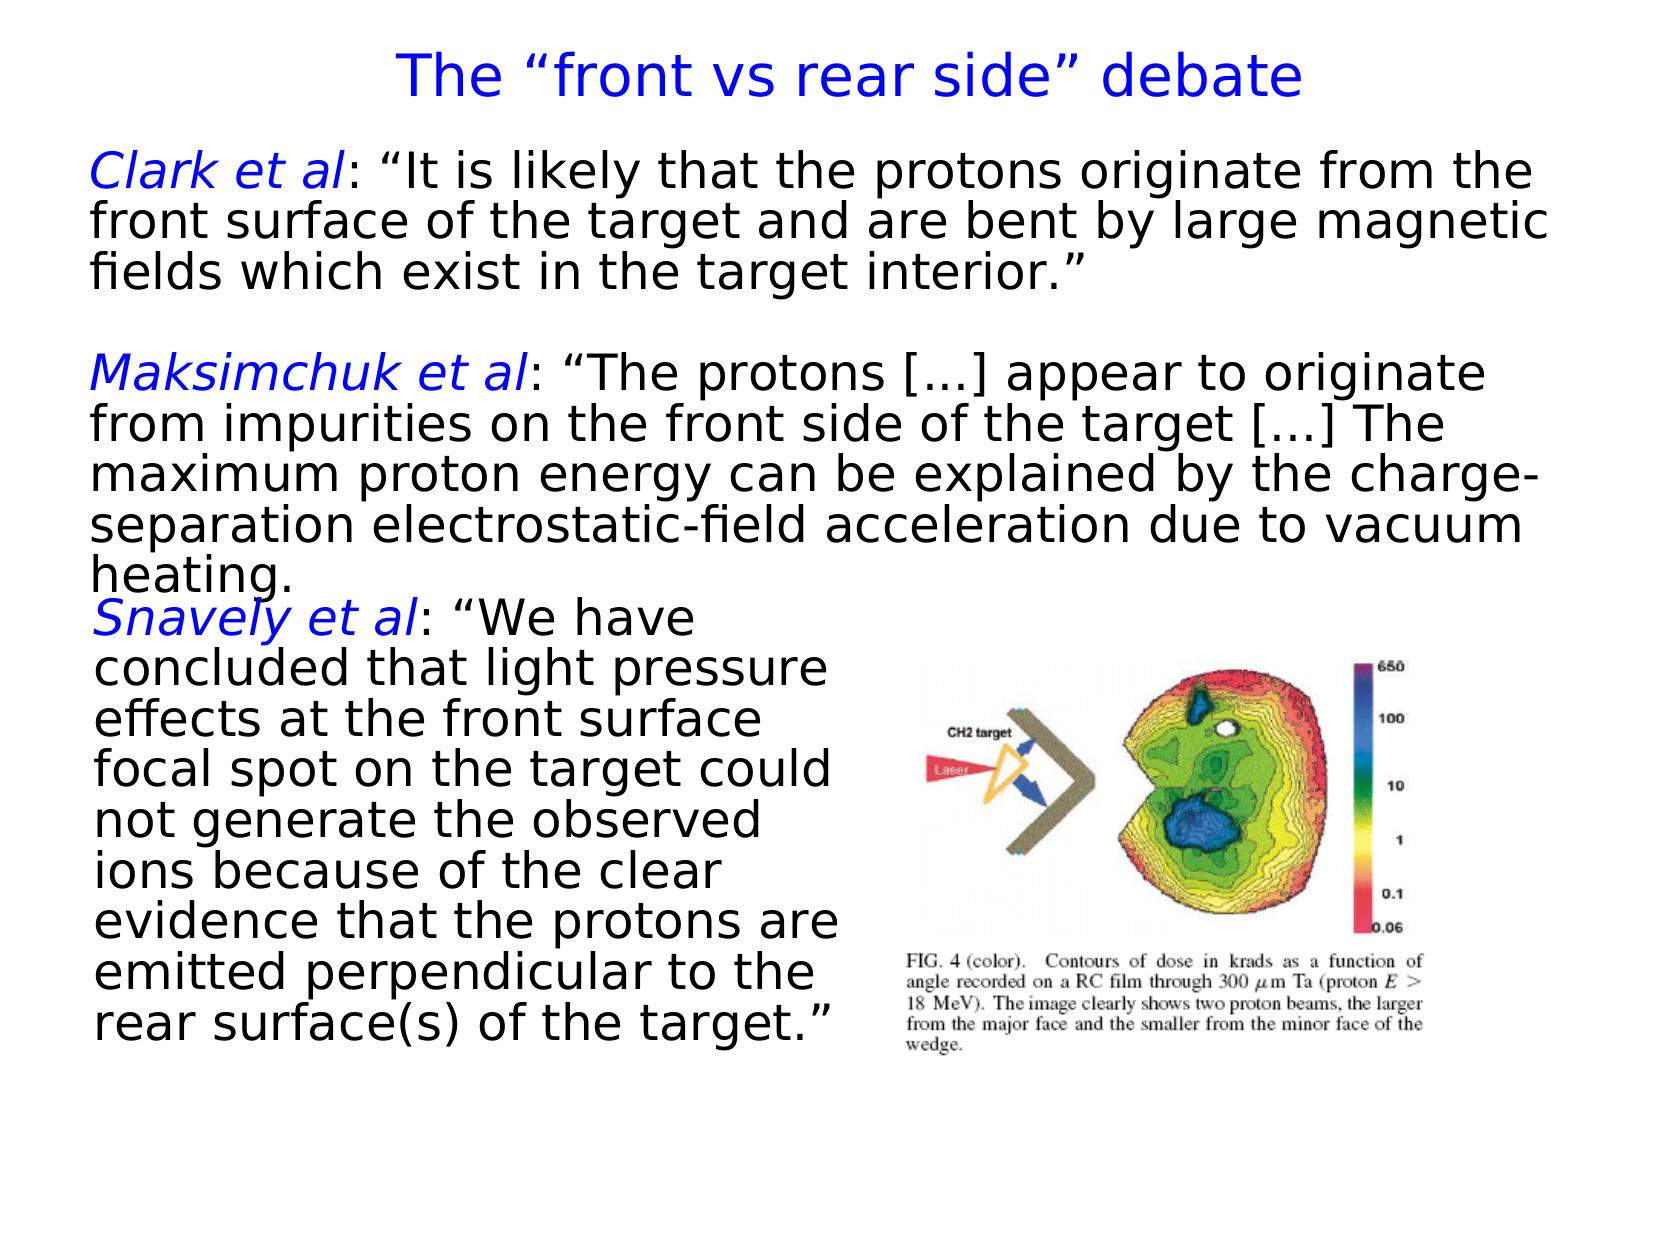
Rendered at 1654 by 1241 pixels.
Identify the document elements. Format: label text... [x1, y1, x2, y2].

picture [900, 648, 1432, 1057]
text_box Clark et al: “It is likely that the protons originate from the front surface of the target and are bent by large magnetic fields which exist in the target interior.” Maksimchuk et al: “The protons [...] appear to originate from impurities on the front side of the target [...] The maximum proton energy can be explained by the charge-separation electrostatic-field acceleration due to vacuum heating. [75, 140, 1613, 568]
text_box The “front vs rear side” debate [381, 36, 1320, 118]
text_box Snavely et al: “We have concluded that light pressure effects at the front surface focal spot on the target could not generate the observed ions because of the clear evidence that the protons are emitted perpendicular to the rear surface(s) of the target.” [78, 587, 863, 1066]
